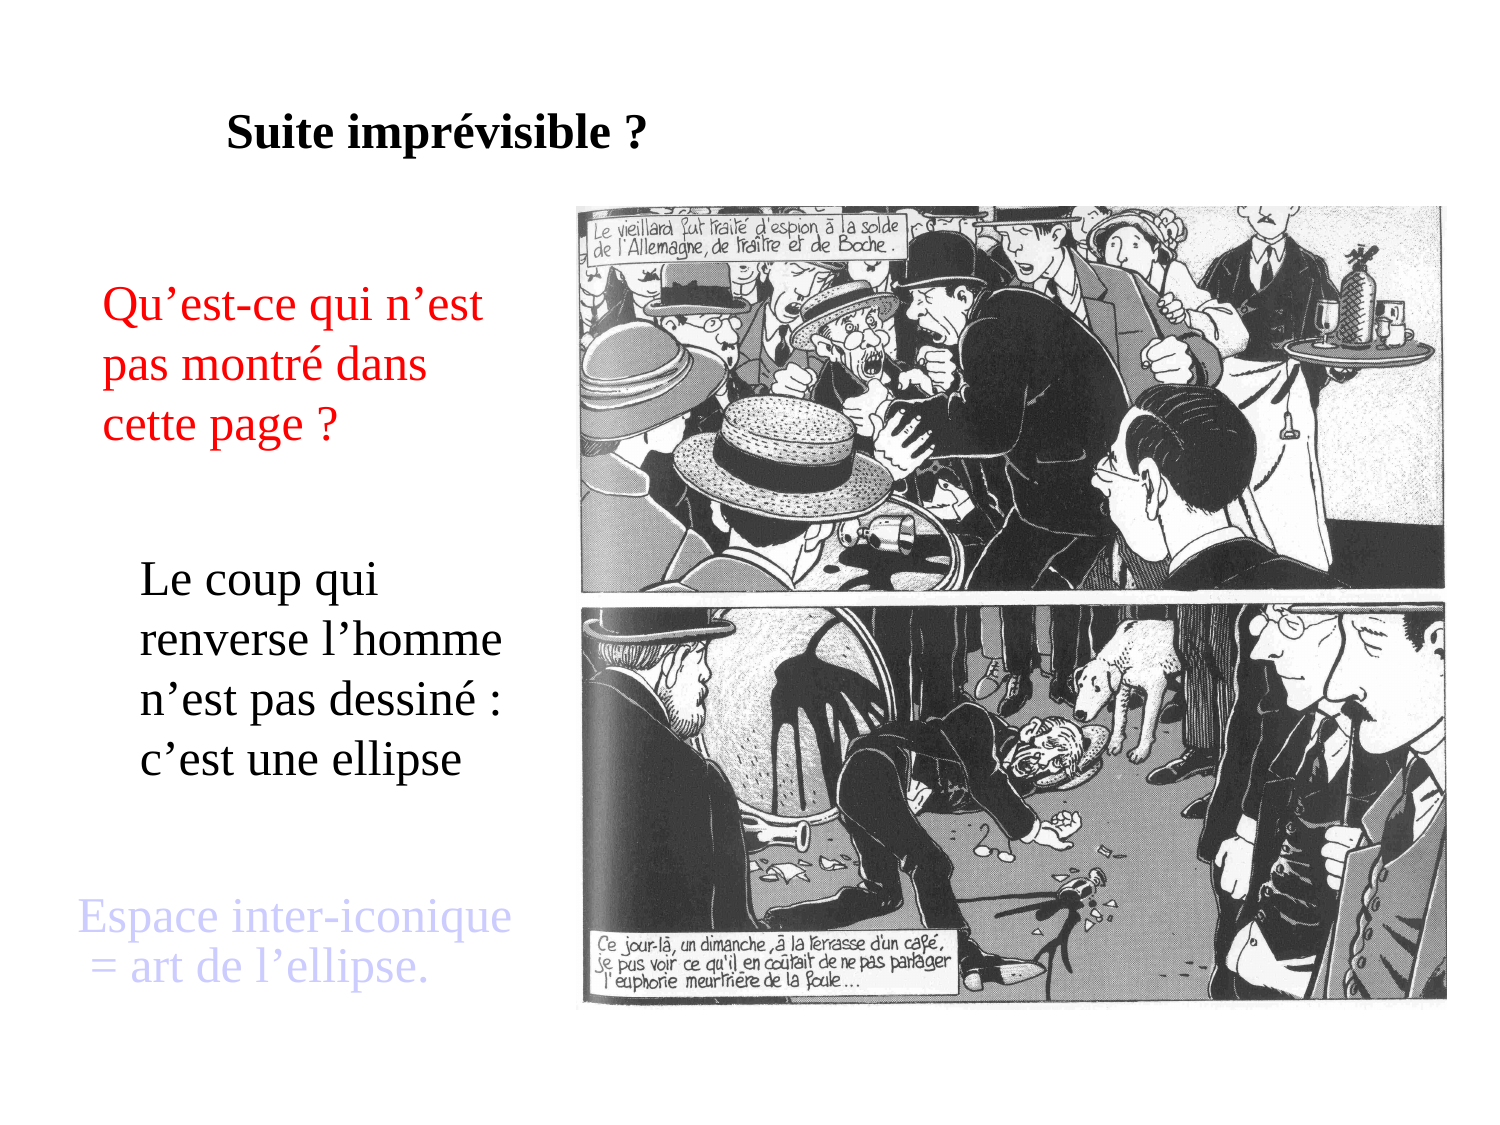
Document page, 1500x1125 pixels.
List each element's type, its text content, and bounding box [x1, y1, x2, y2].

text_box Espace inter-iconique = art de l’ellipse. [62, 874, 538, 951]
title Suite imprévisible ? [112, 96, 763, 167]
text_box Qu’est-ce qui n’est pas montré dans cette page ? [87, 262, 526, 458]
text_box Le coup qui renverse l’homme n’est pas dessiné : c’est une ellipse [124, 537, 526, 793]
picture [576, 206, 1447, 1010]
